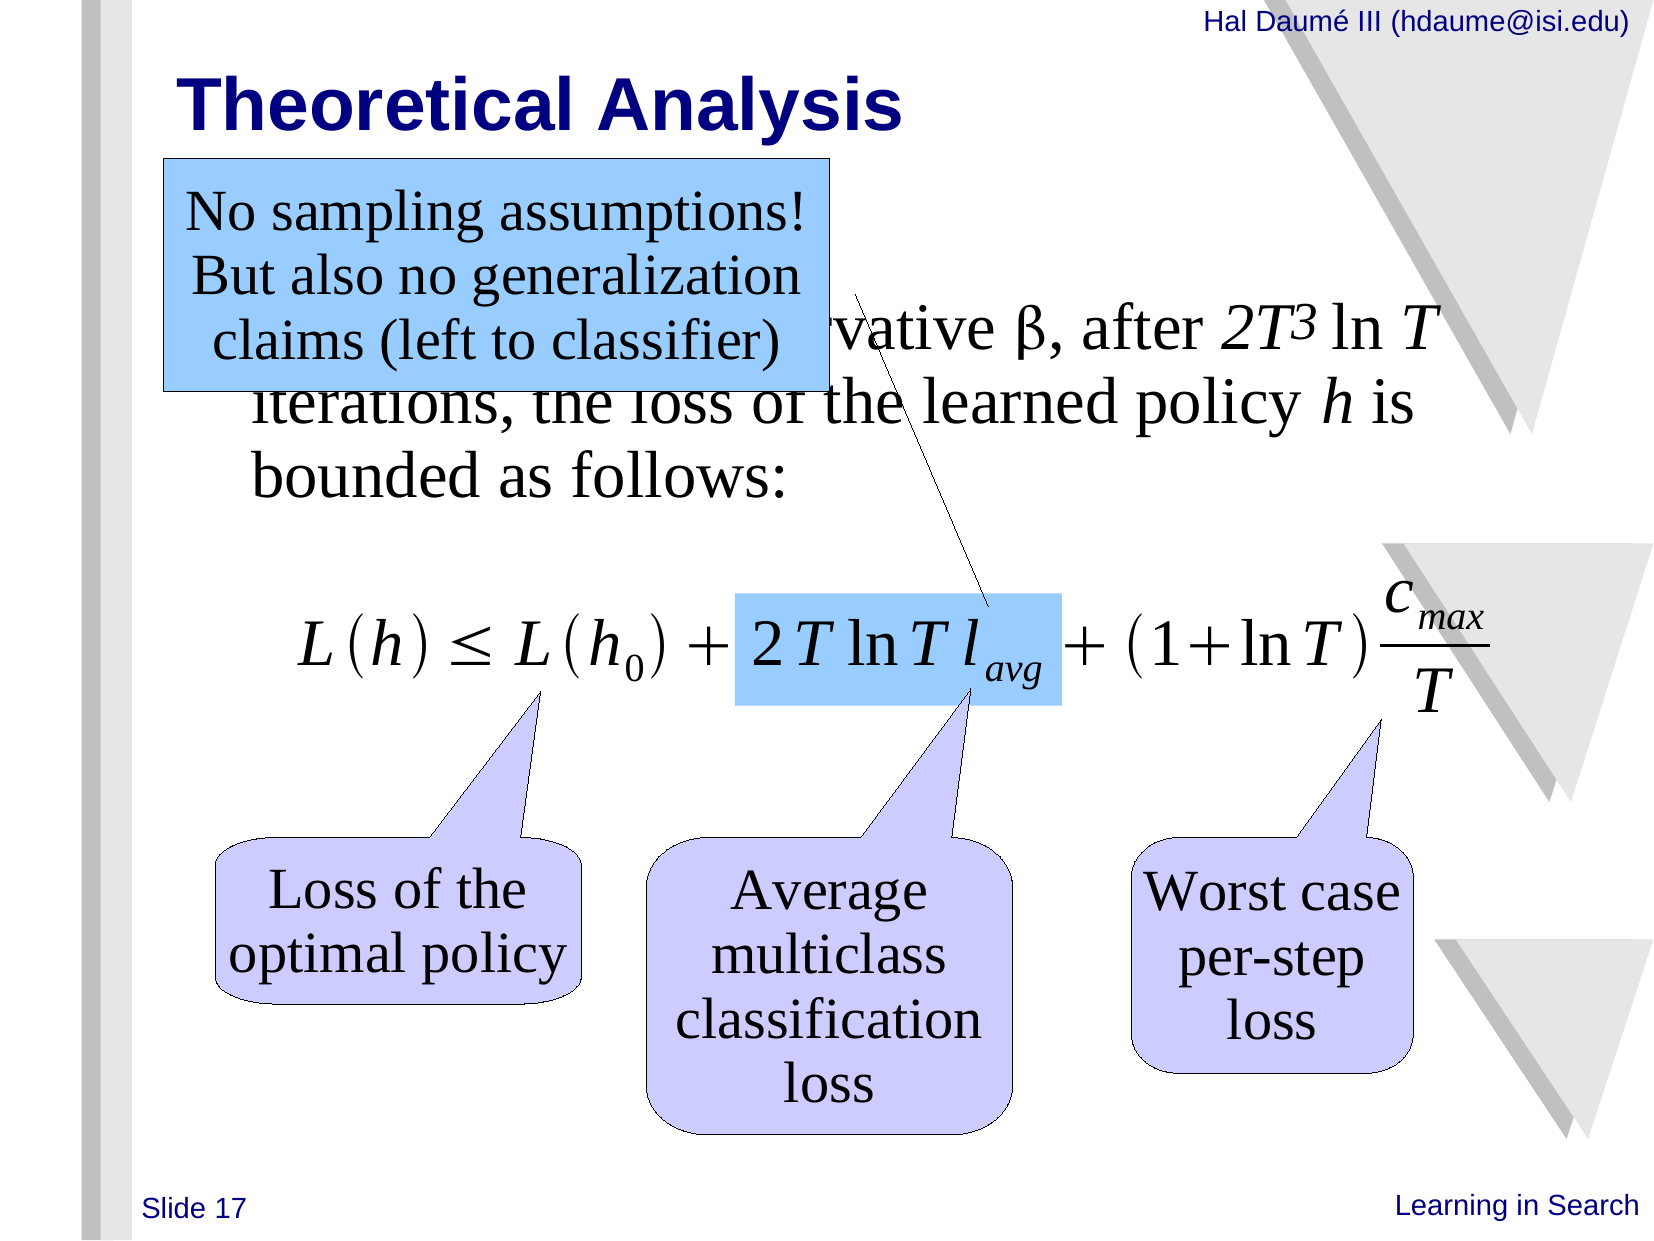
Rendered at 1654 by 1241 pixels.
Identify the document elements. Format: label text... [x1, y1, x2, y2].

text_box No sampling assumptions! But also no generalization claims (left to classifier) [164, 159, 830, 392]
chart [289, 551, 1500, 731]
title Theoretical Analysis [176, 44, 1509, 166]
text_box Theorem: For conservative , after 2T3 ln T iterations, the loss of the learned policy h is bounded as follows: [250, 290, 1441, 540]
text_box Worst case per-step loss [1131, 719, 1414, 1074]
text_box Average multiclass classification loss [646, 688, 1013, 1135]
text_box Loss of the optimal policy [215, 691, 582, 1005]
